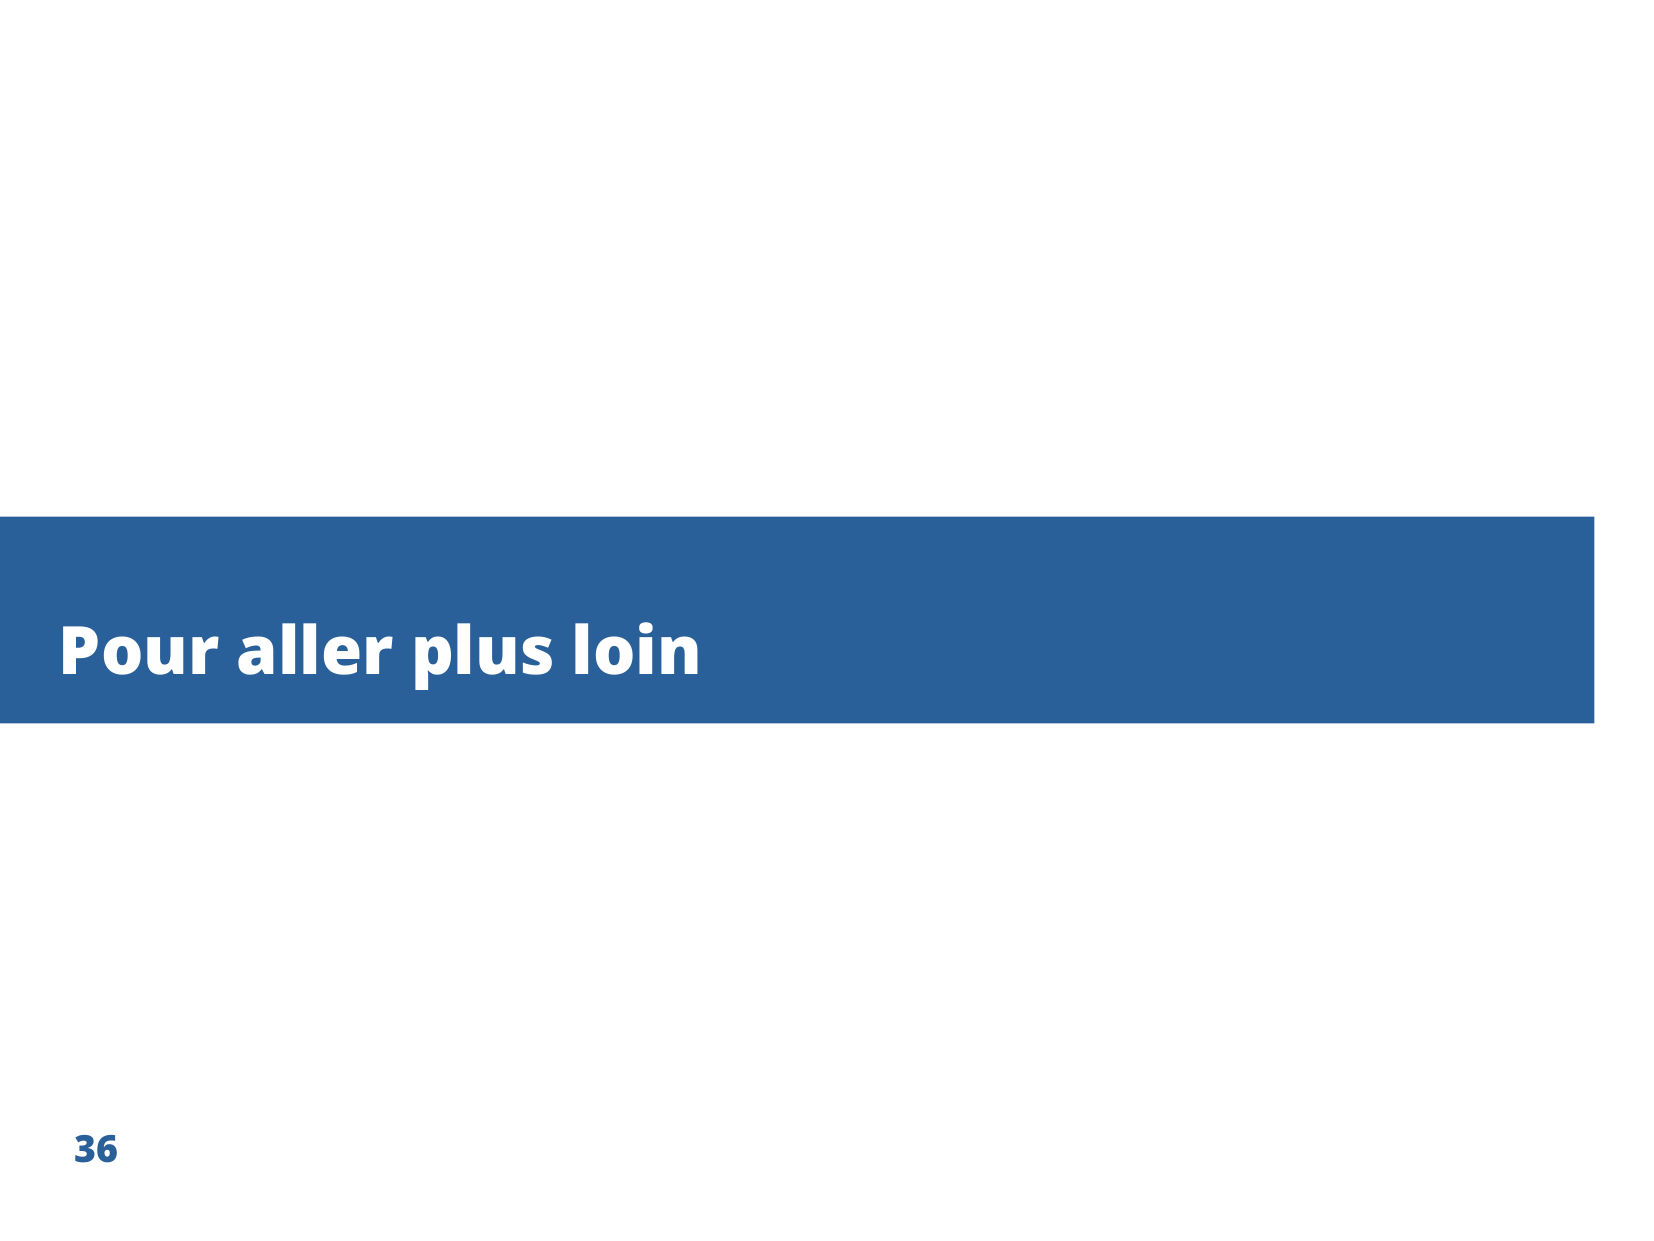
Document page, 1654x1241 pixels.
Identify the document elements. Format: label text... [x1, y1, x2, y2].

title Pour aller plus loin [59, 546, 1595, 694]
